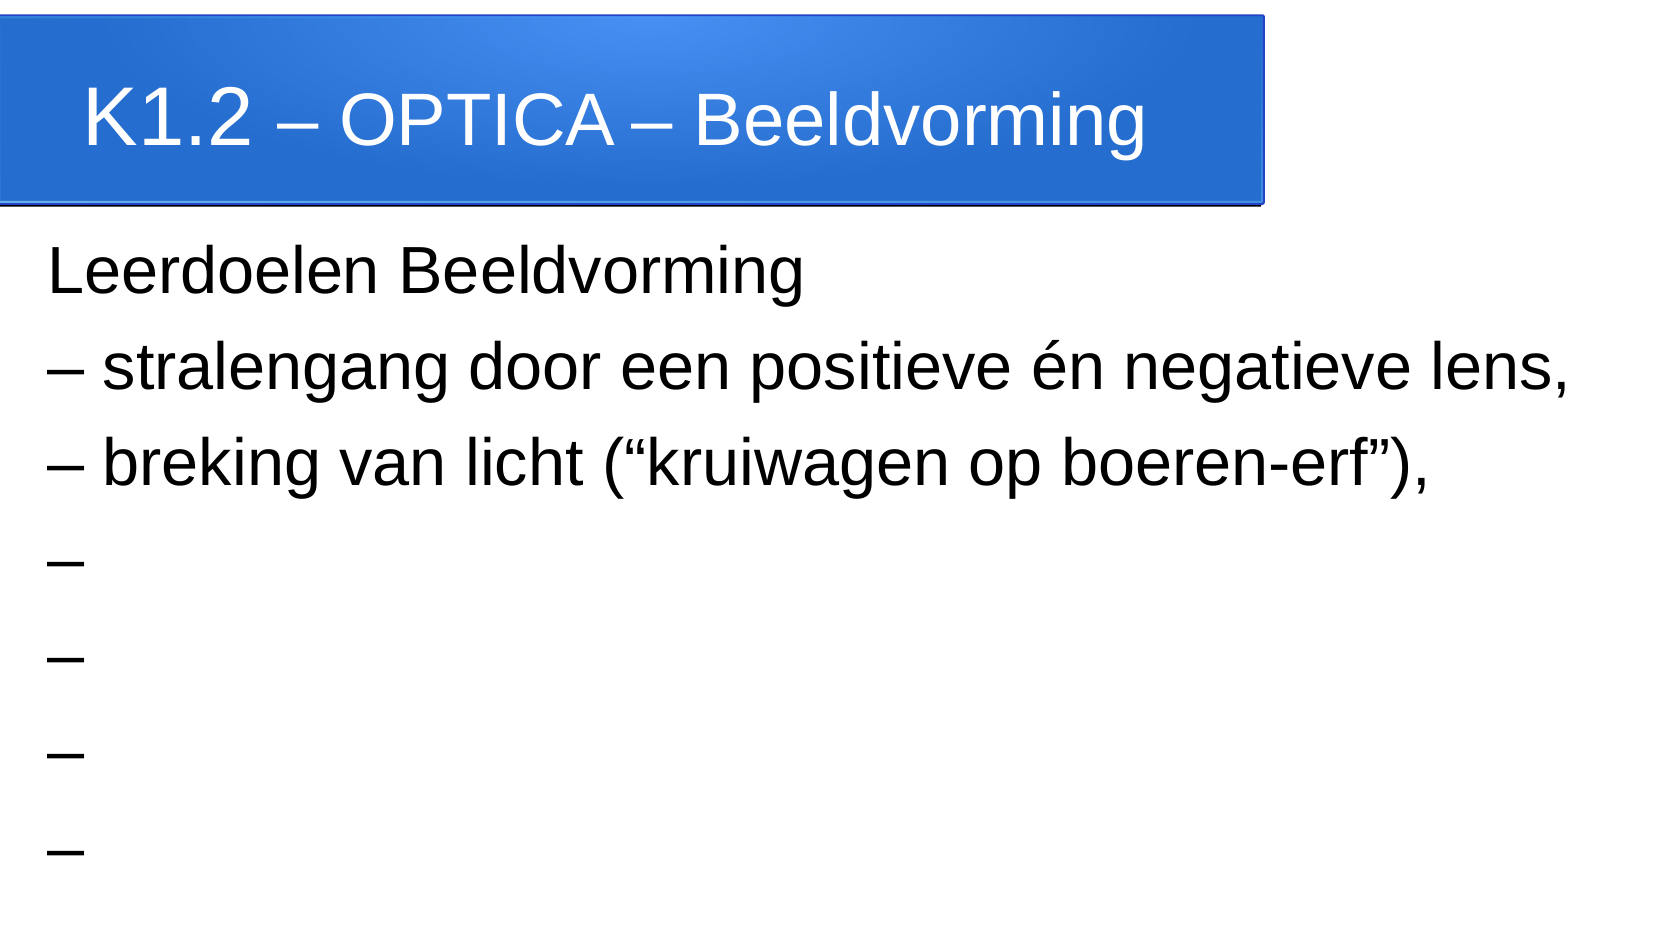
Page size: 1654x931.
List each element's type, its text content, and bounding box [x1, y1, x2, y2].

subtitle Leerdoelen Beeldvorming – stralengang door een positieve én negatieve lens, – breking van licht (“kruiwagen op boeren-erf”), – breking door een plan-parallelle plaat, – constructie stralengang, – (on)scherp, – berekeningen. [47, 236, 1607, 922]
title K1.2 – OPTICA – Beeldvorming [82, 35, 1235, 189]
